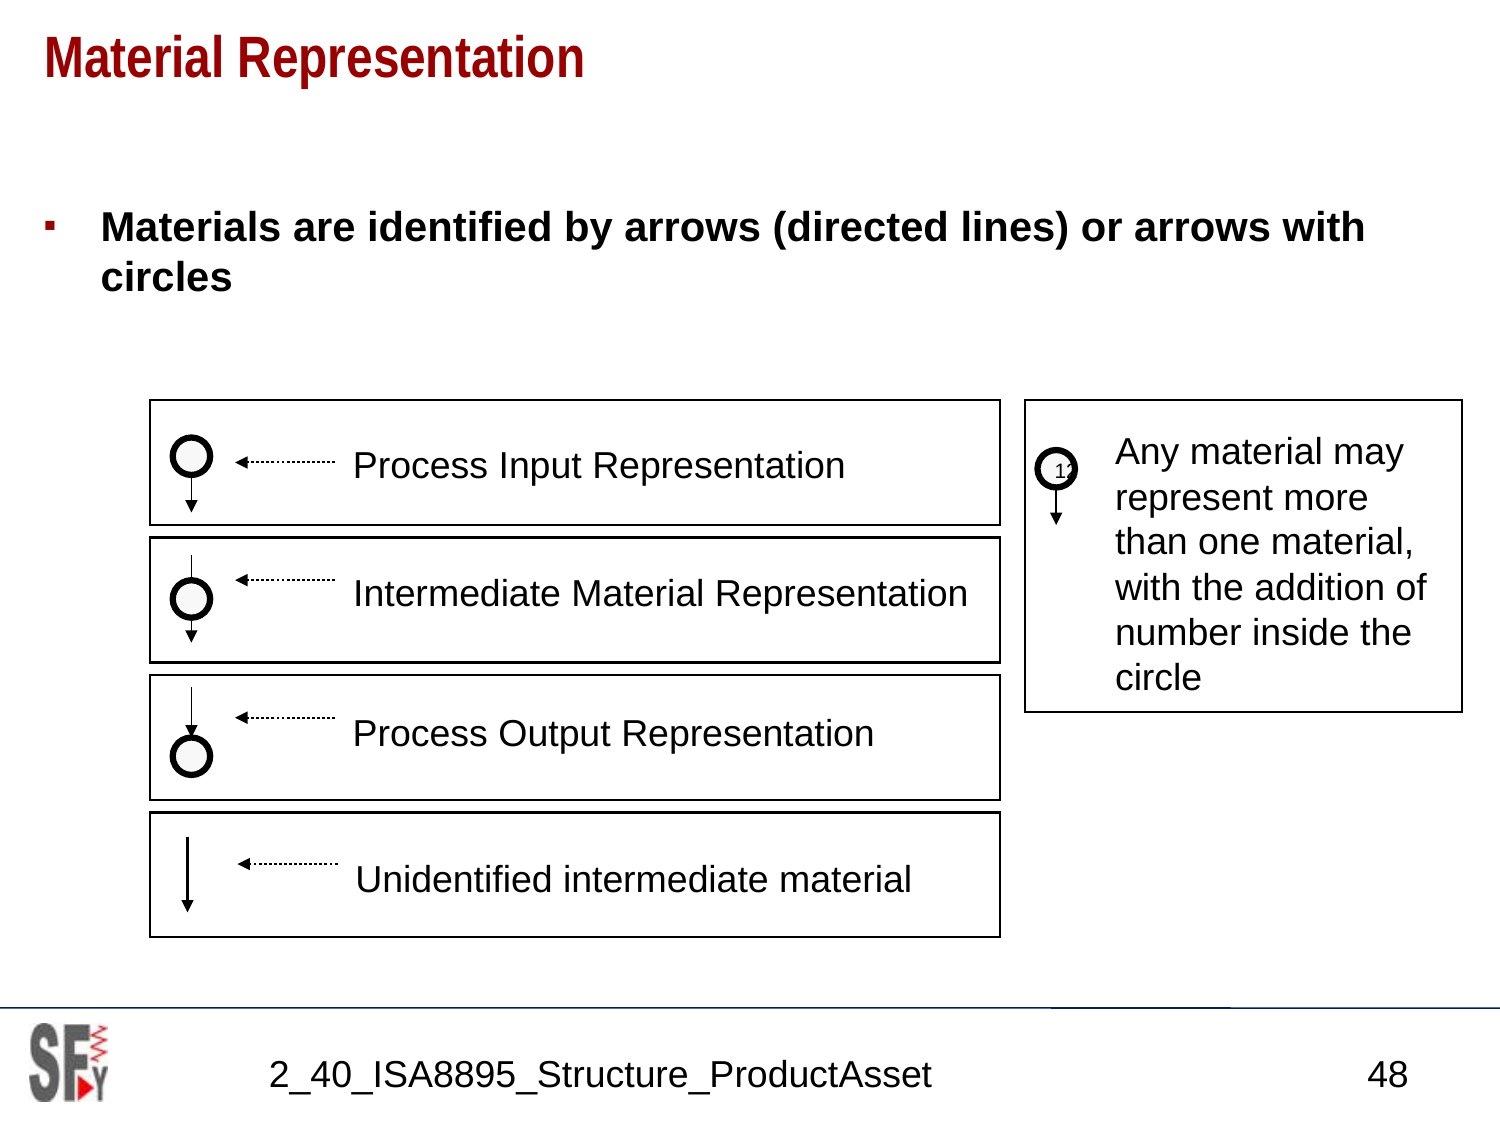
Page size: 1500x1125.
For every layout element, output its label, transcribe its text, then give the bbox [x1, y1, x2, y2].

text_box Intermediate Material Representation [338, 554, 984, 622]
text_box Unidentified intermediate material [340, 839, 928, 908]
footer 2_40_ISA8895_Structure_ProductAsset [253, 1034, 1336, 1103]
text_box Process Output Representation [337, 693, 891, 762]
text_box [1024, 399, 1463, 713]
text_box Any material may represent more than one material, with the addition of number inside the circle [1099, 412, 1465, 706]
text_box [150, 675, 1000, 800]
title Material Representation [29, 12, 1471, 138]
text_box 12 [1037, 450, 1075, 488]
text_box Process Input Representation [337, 425, 861, 494]
list Materials are identified by arrows (directed lines) or arrows with circles [29, 184, 1471, 393]
slide_number <numéro> [1352, 1034, 1490, 1103]
text_box [150, 399, 1000, 525]
text_box [150, 537, 1000, 663]
text_box [150, 812, 1000, 938]
picture [29, 1023, 108, 1102]
